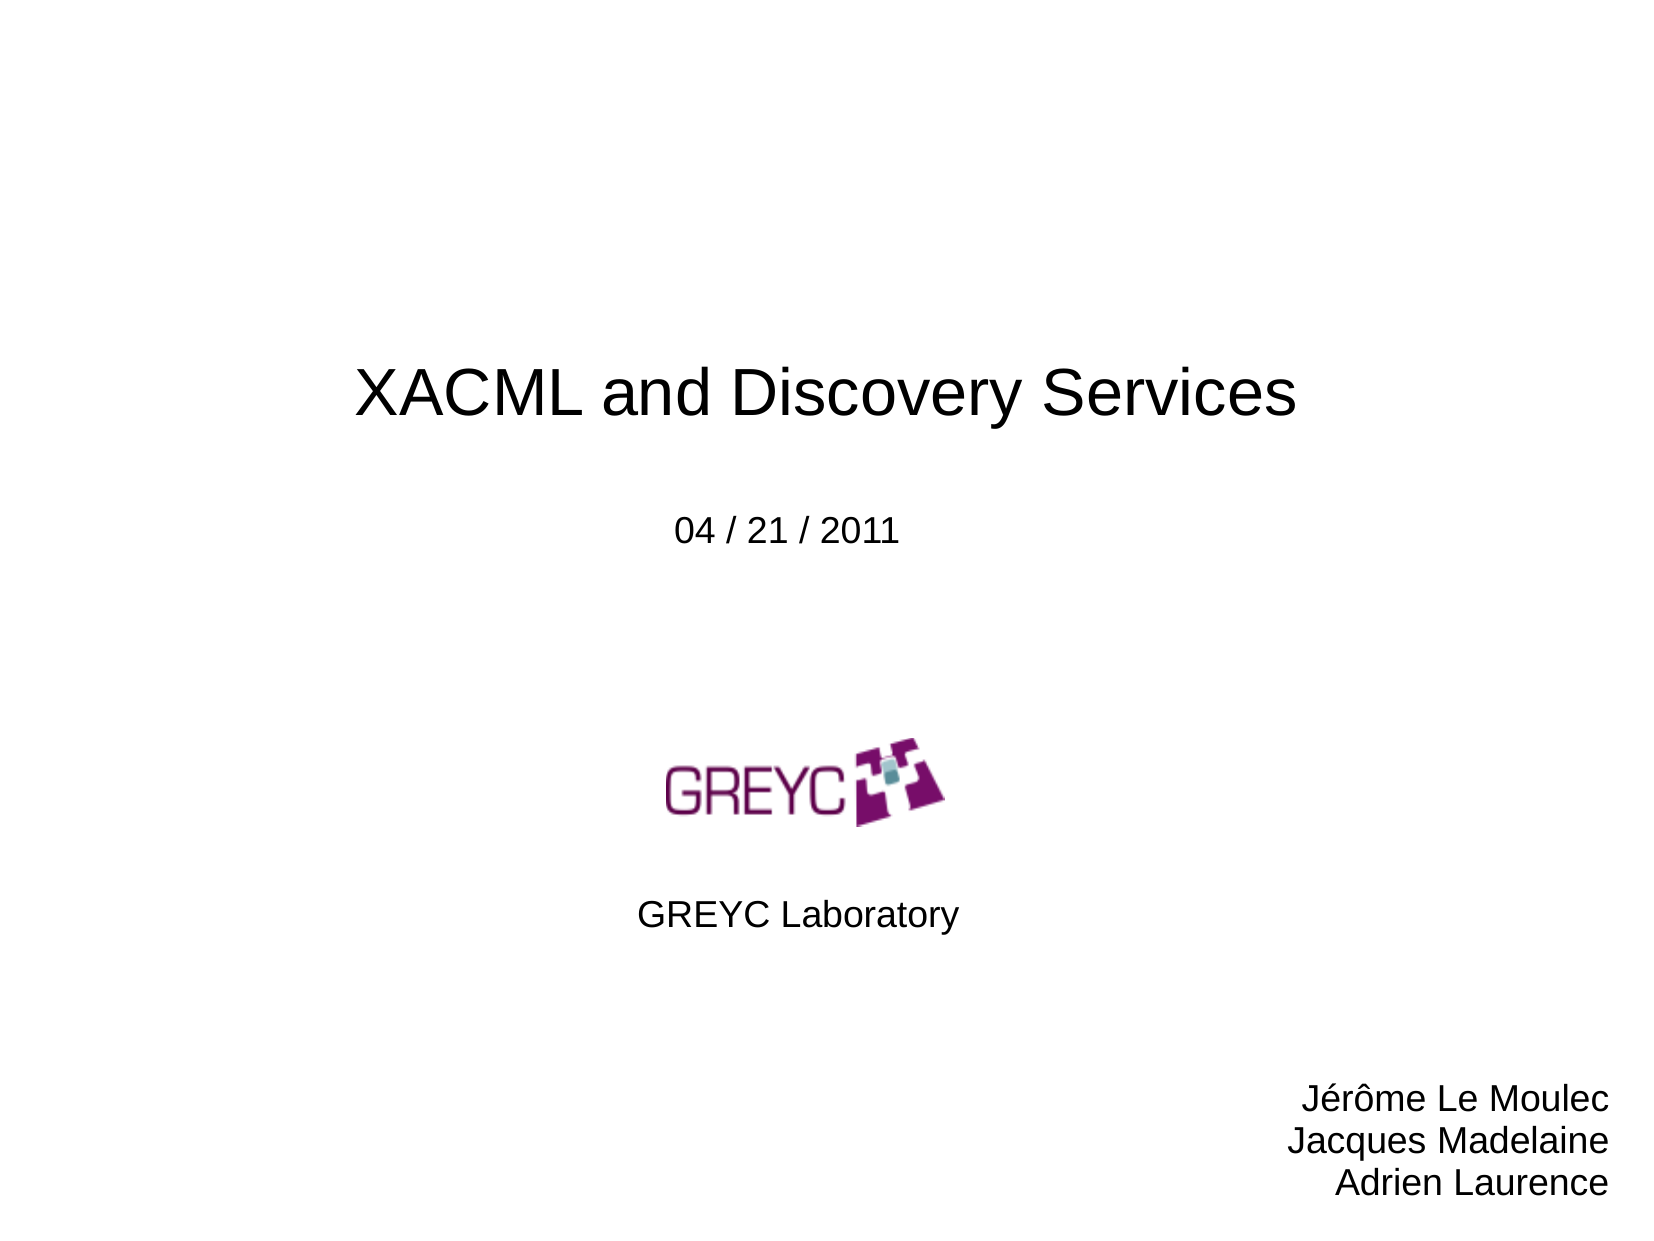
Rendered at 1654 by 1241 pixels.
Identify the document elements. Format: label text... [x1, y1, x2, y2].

subtitle XACML and Discovery Services [82, 56, 1571, 1102]
picture [666, 738, 945, 827]
text_box GREYC Laboratory [622, 885, 975, 943]
text_box Jérôme Le Moulec Jacques Madelaine Adrien Laurence [1240, 1069, 1625, 1211]
text_box 04 / 21 / 2011 [659, 501, 916, 559]
